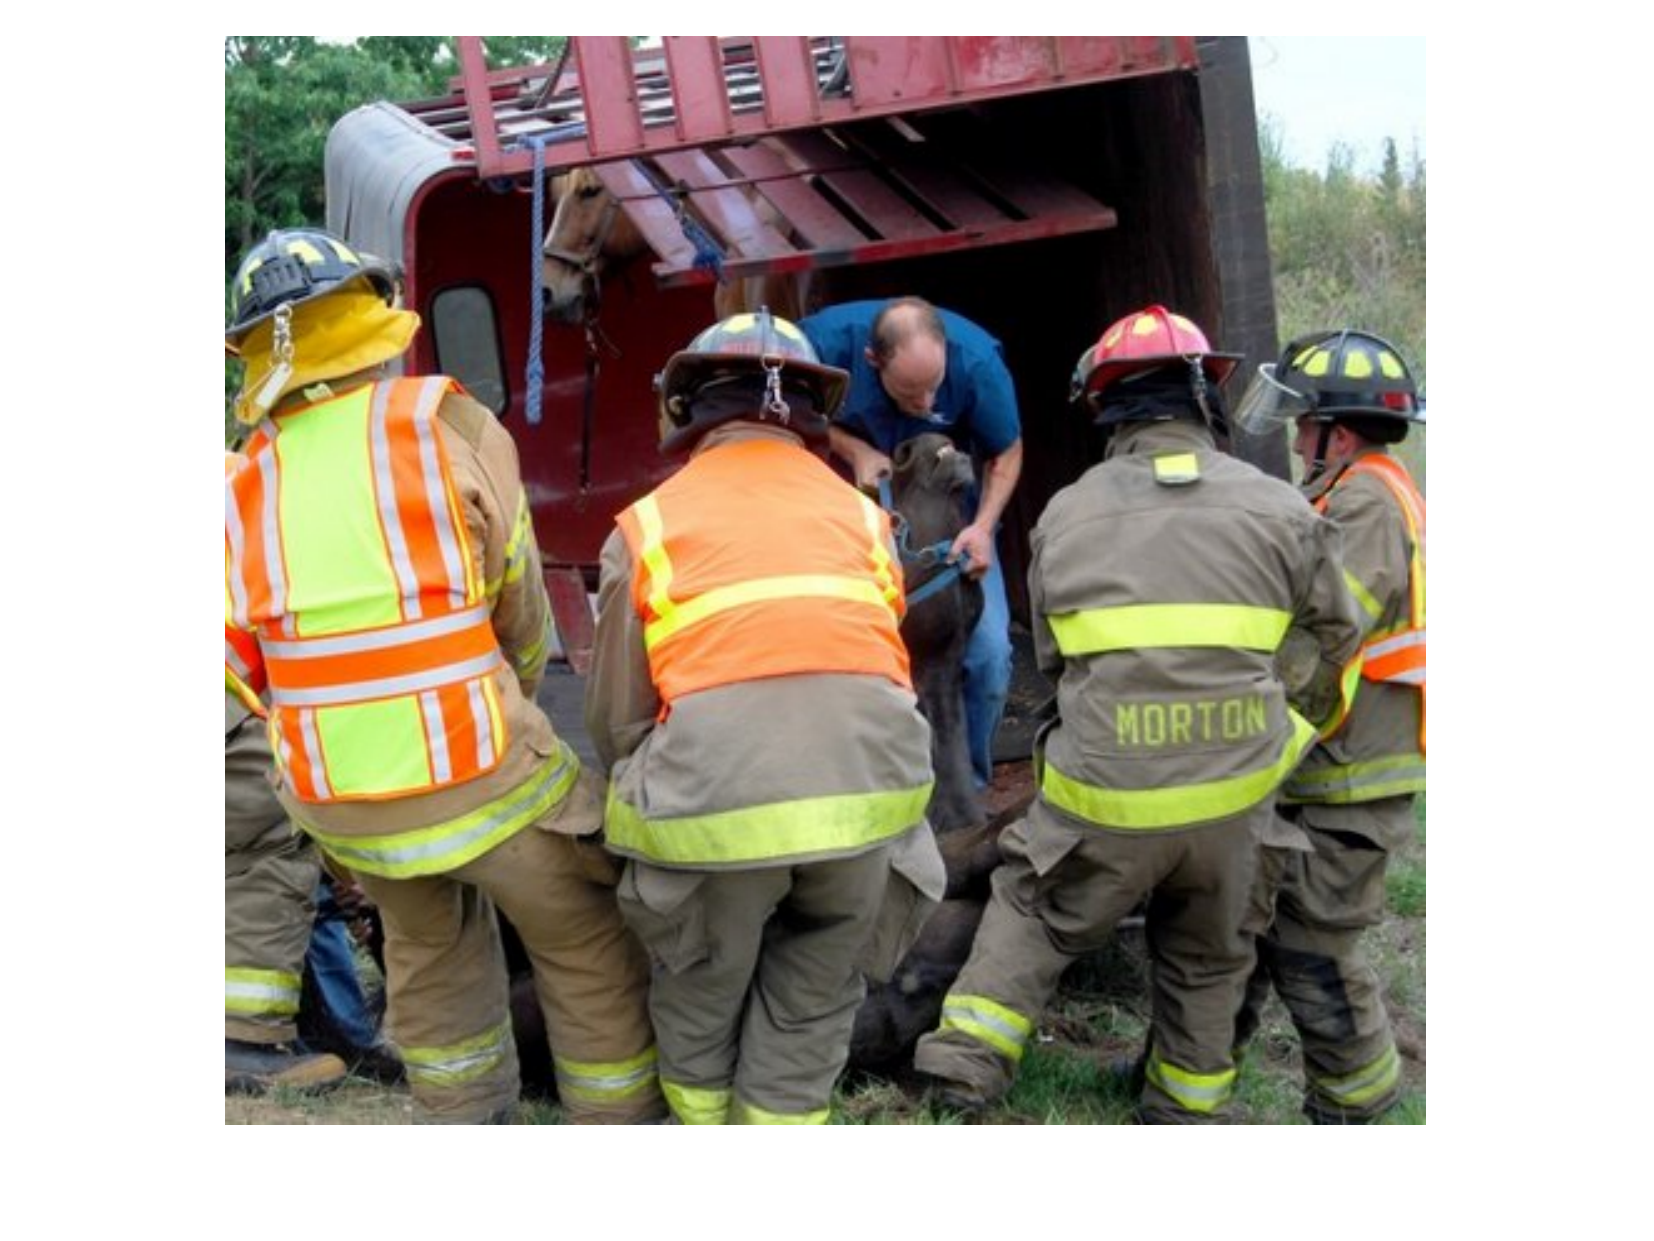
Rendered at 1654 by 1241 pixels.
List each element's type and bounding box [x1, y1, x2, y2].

picture [225, 36, 1426, 1126]
